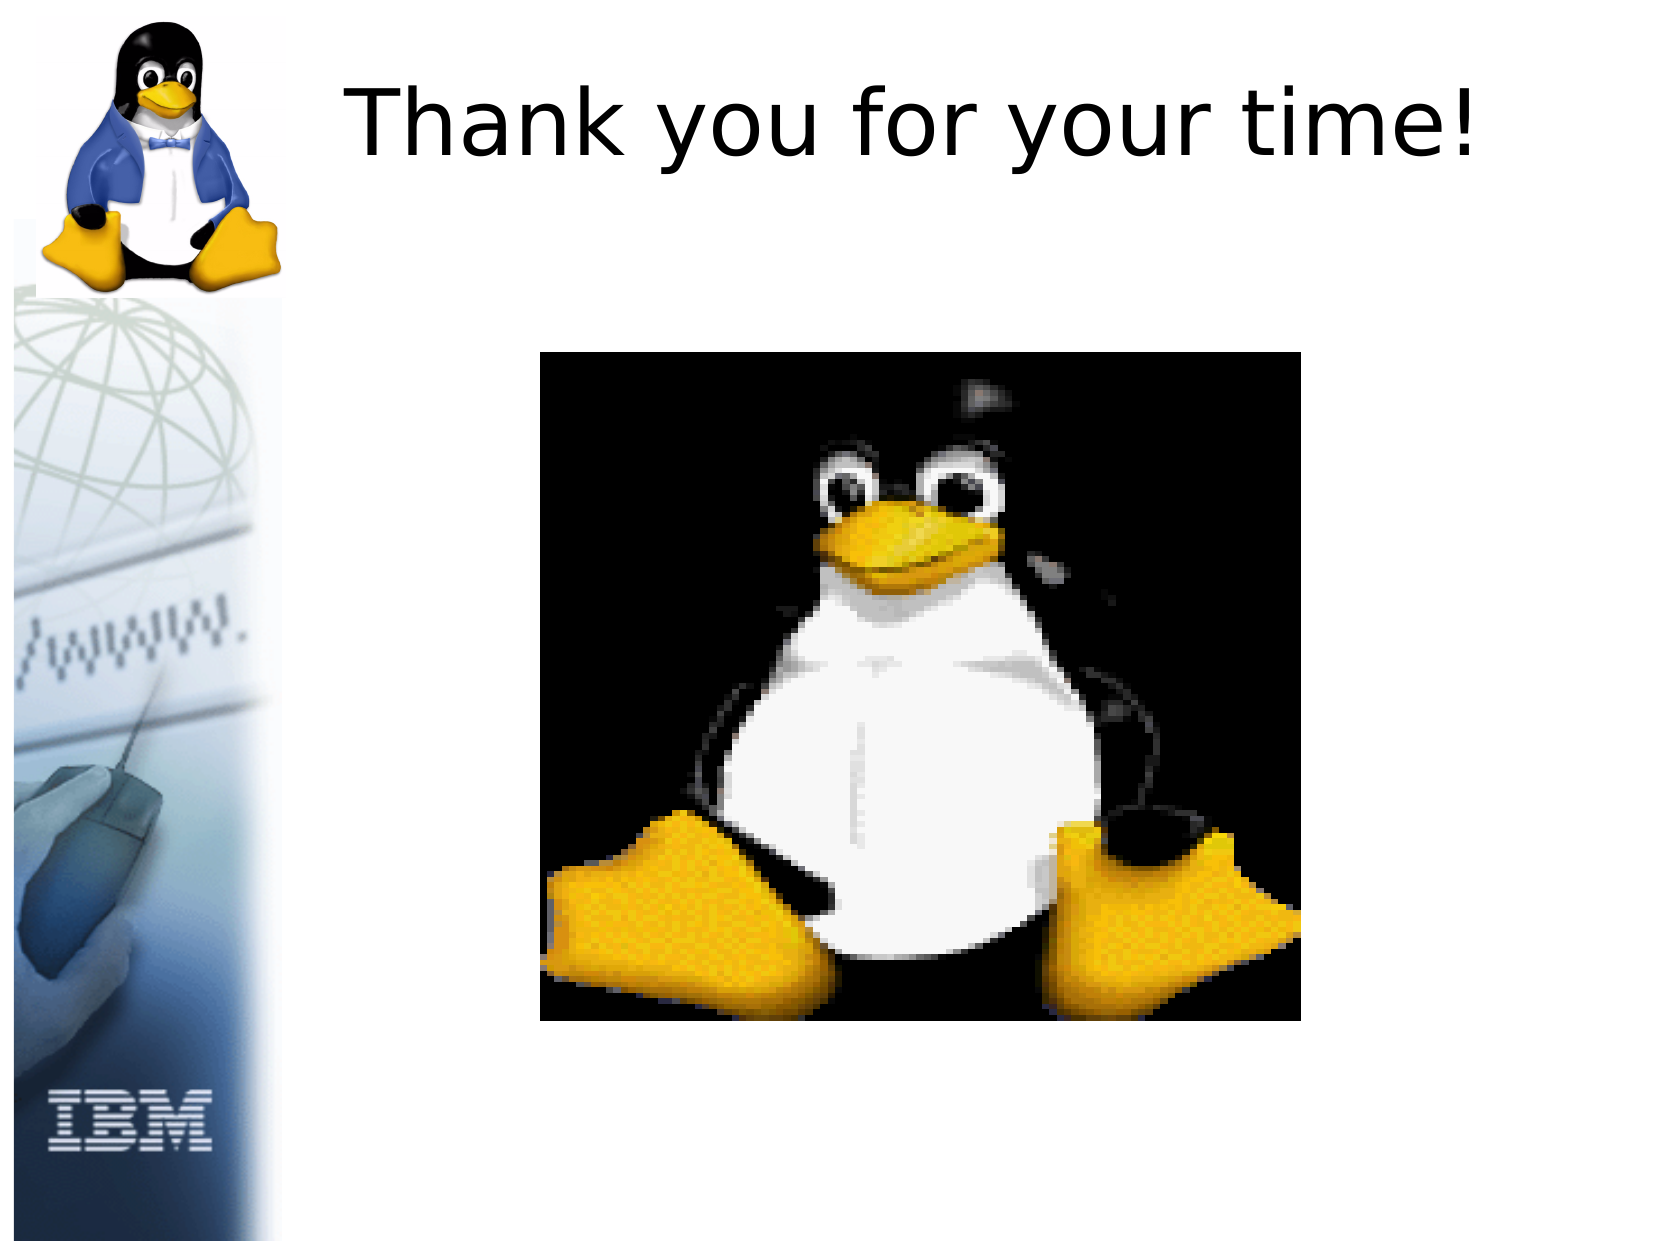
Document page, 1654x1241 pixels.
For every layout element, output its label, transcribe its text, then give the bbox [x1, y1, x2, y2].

title Thank you for your time! [301, 39, 1528, 209]
chart [301, 243, 1520, 1182]
picture [540, 352, 1301, 1021]
